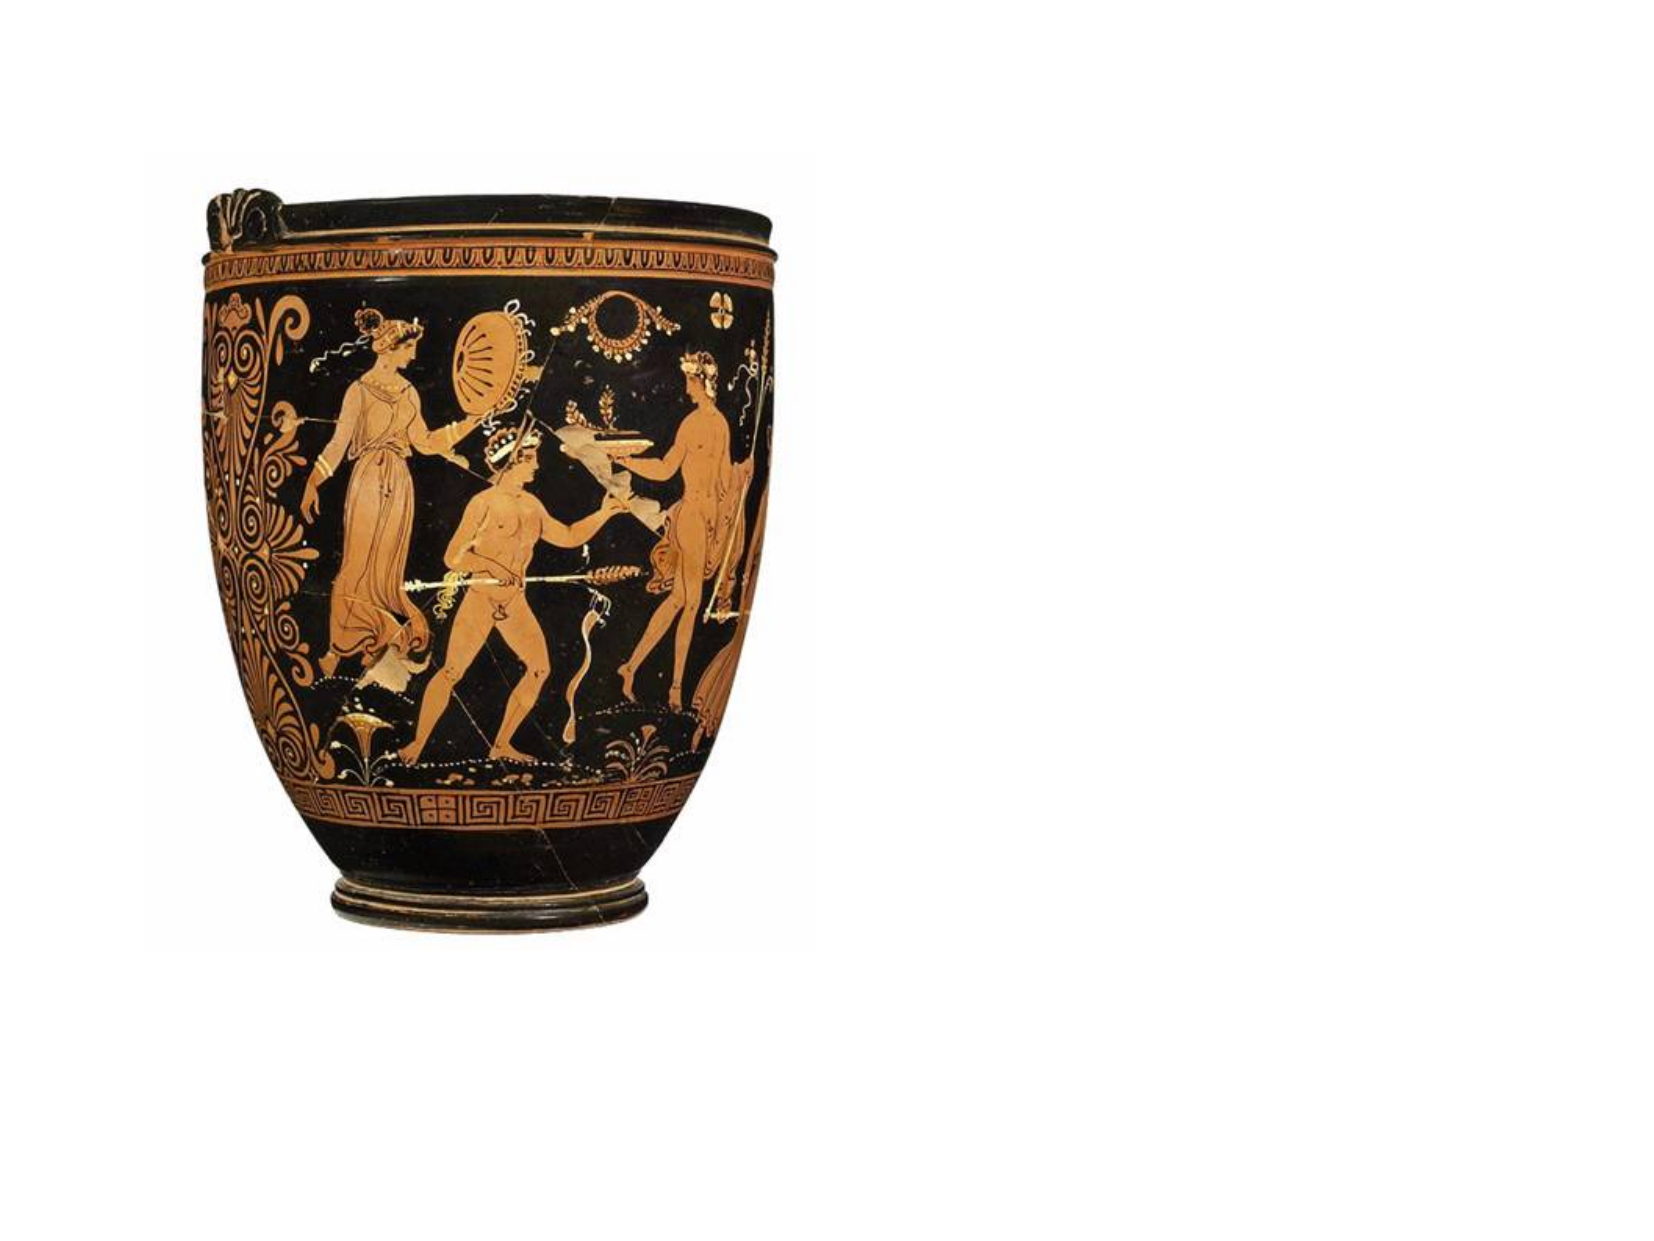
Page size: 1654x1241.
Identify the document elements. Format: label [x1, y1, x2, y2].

picture [144, 153, 815, 951]
